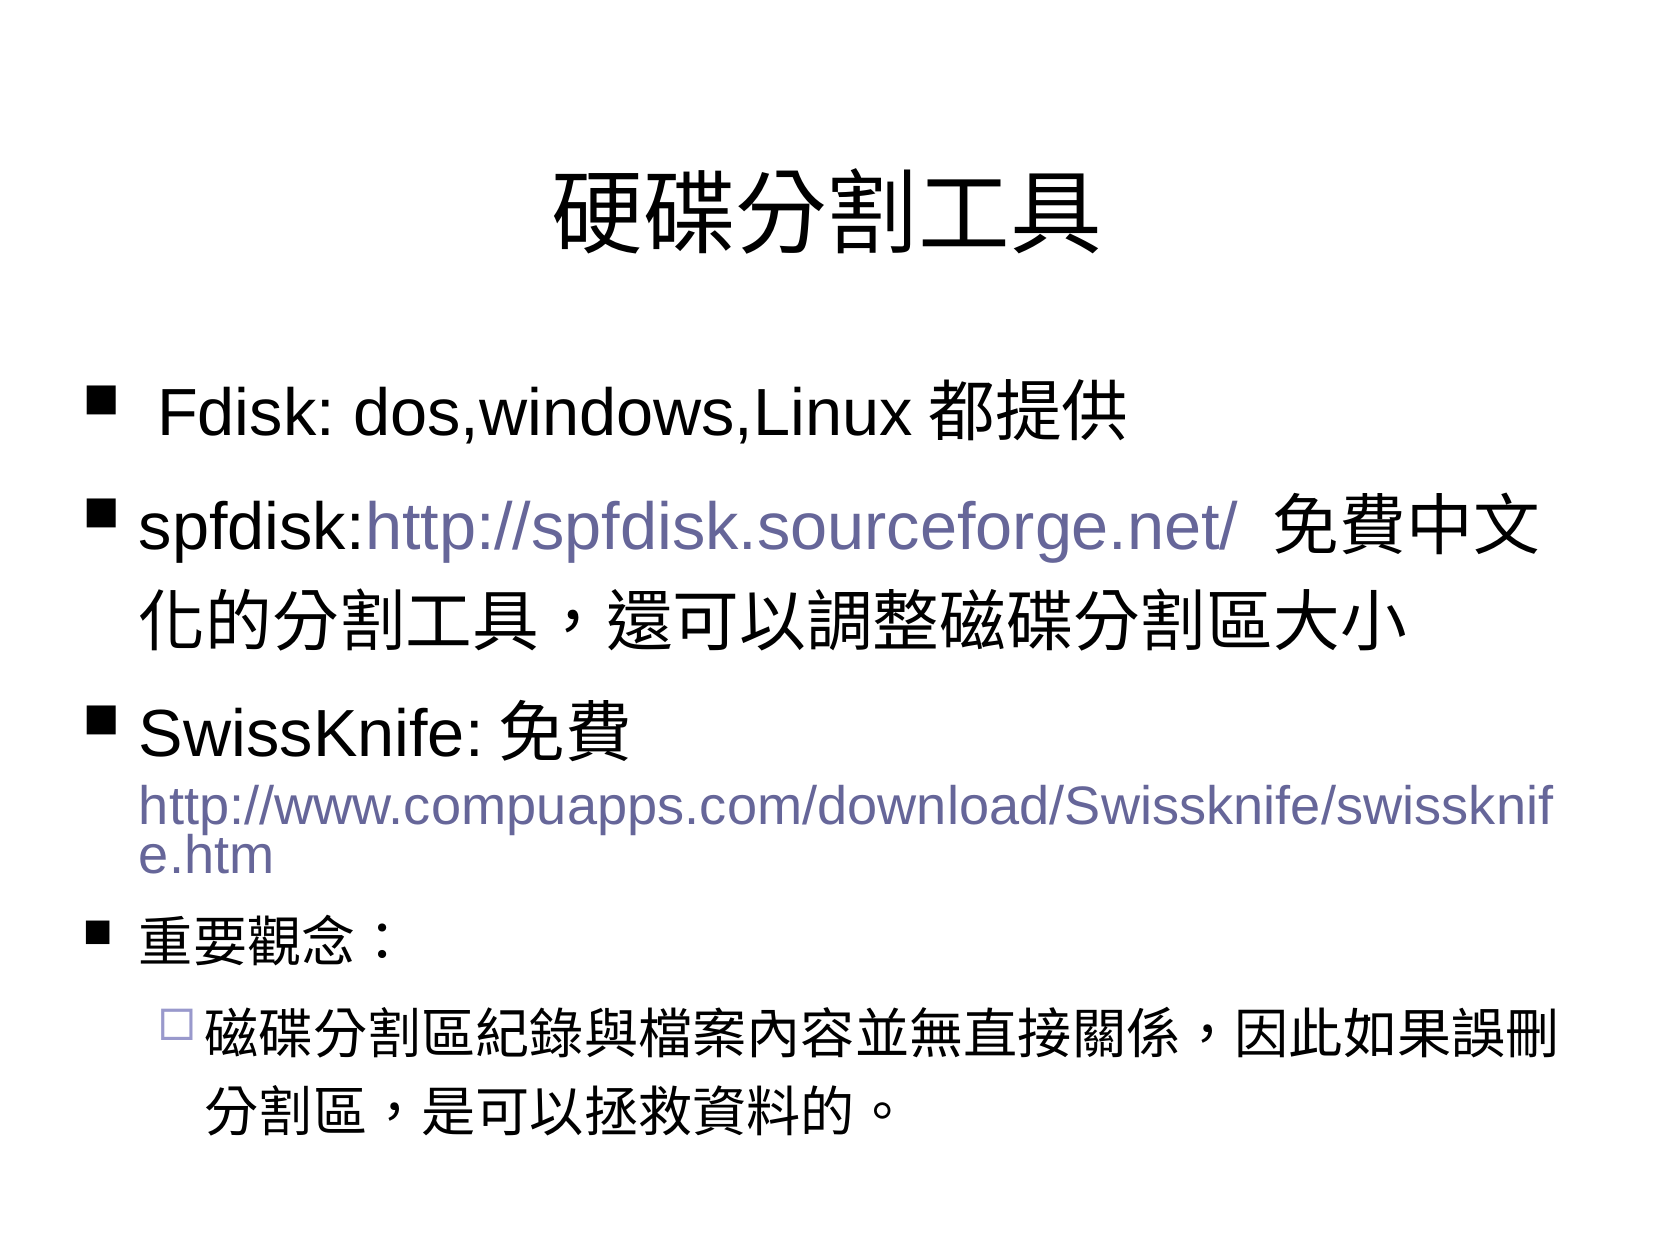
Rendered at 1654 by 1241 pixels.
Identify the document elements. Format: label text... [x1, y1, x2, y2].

list Fdisk: dos,windows,Linux都提供 spfdisk:http://spfdisk.sourceforge.net/ 免費中文化的分割工具，還可以調整磁碟分割區大小 SwissKnife:免費 http://www.compuapps.com/download/Swissknife/swissknife.htm 重要觀念： 磁碟分割區紀錄與檔案內容並無直接關係，因此如果誤刪分割區，是可以拯救資料的。 [82, 358, 1572, 1149]
title 硬碟分割工具 [82, 92, 1572, 322]
